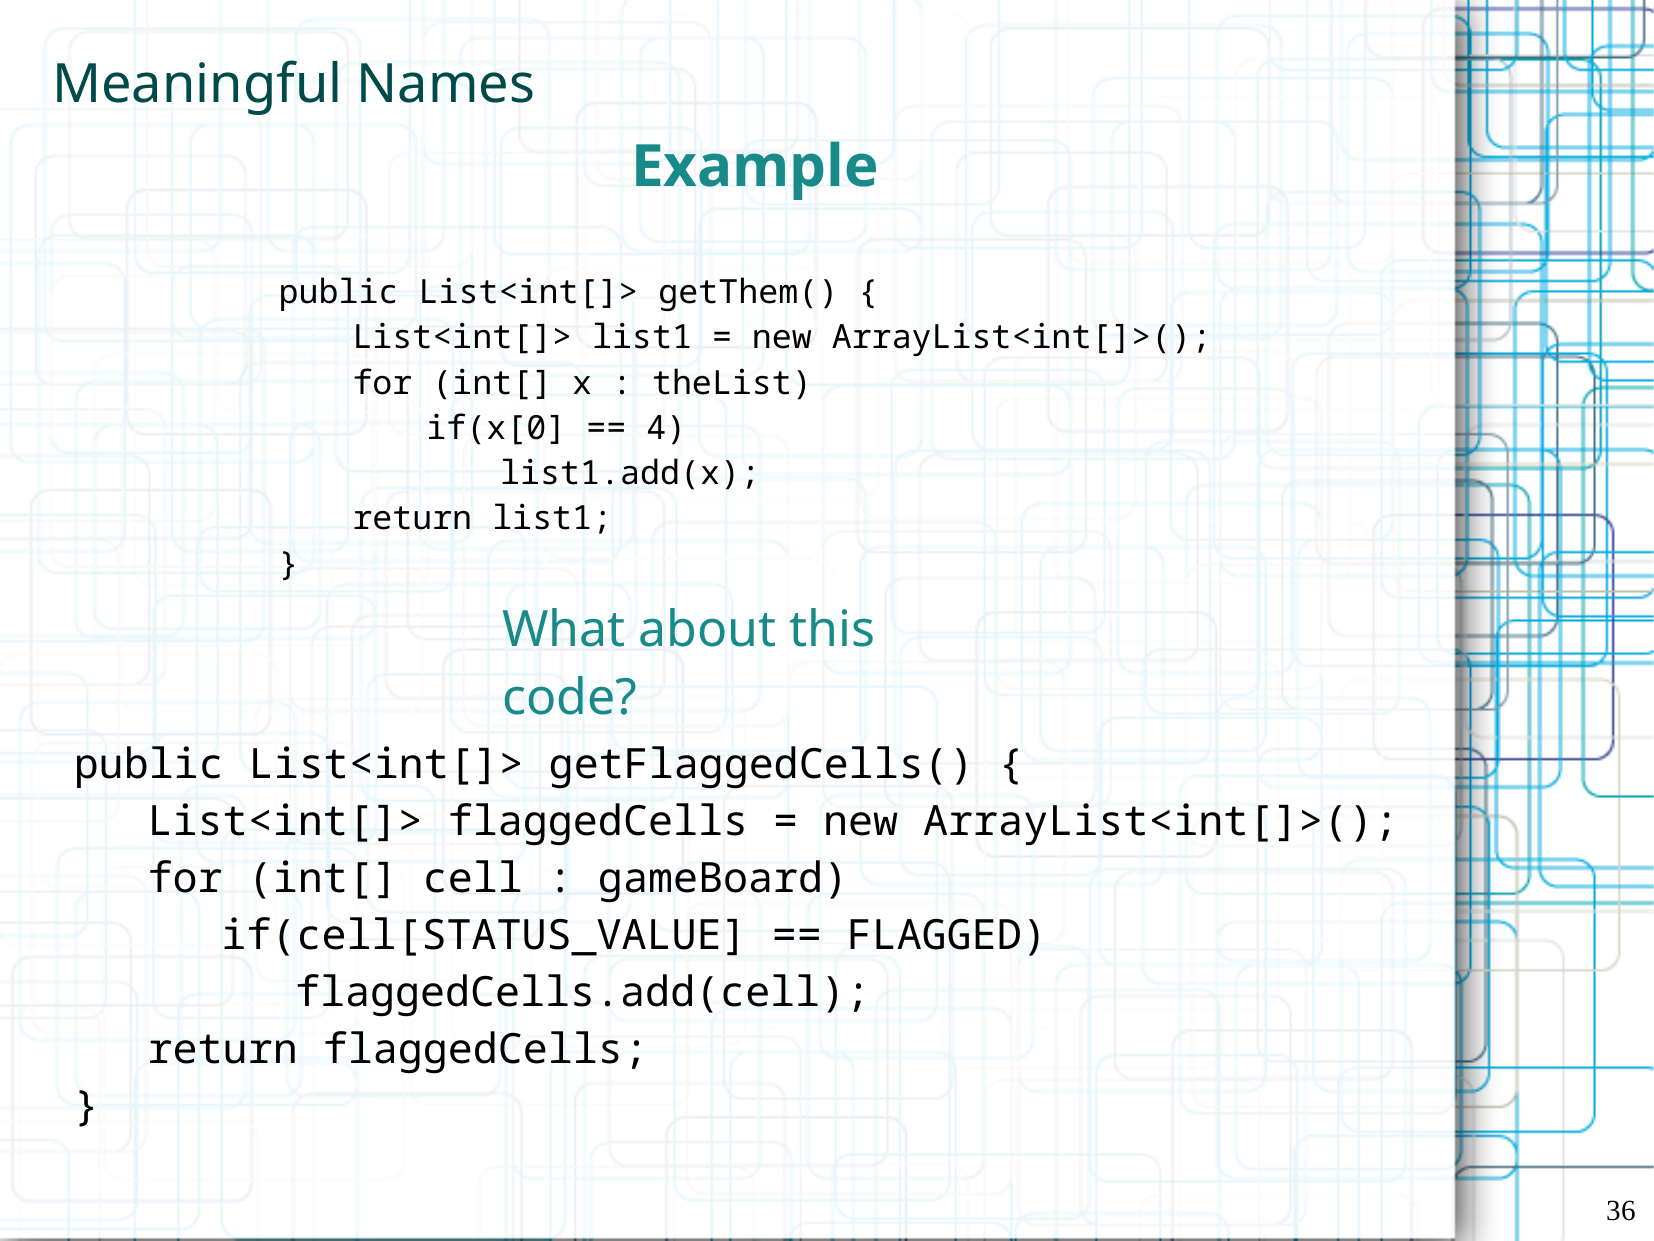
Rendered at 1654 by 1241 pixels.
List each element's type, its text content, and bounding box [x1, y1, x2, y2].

text_box public List<int[]> getThem() { List<int[]> list1 = new ArrayList<int[]>(); for (int[] x : theList) if(x[0] == 4) list1.add(x); return list1; } [263, 260, 1239, 567]
text_box public List<int[]> getFlaggedCells() { List<int[]> flaggedCells = new ArrayList<int[]>(); for (int[] cell : gameBoard) if(cell[STATUS_VALUE] == FLAGGED) flaggedCells.add(cell); return flaggedCells; } [59, 726, 1418, 1229]
text_box What about this code? [487, 585, 1013, 712]
text_box Meaningful Names [37, 37, 676, 113]
picture [0, 0, 1654, 1241]
text_box Example [436, 116, 1074, 216]
